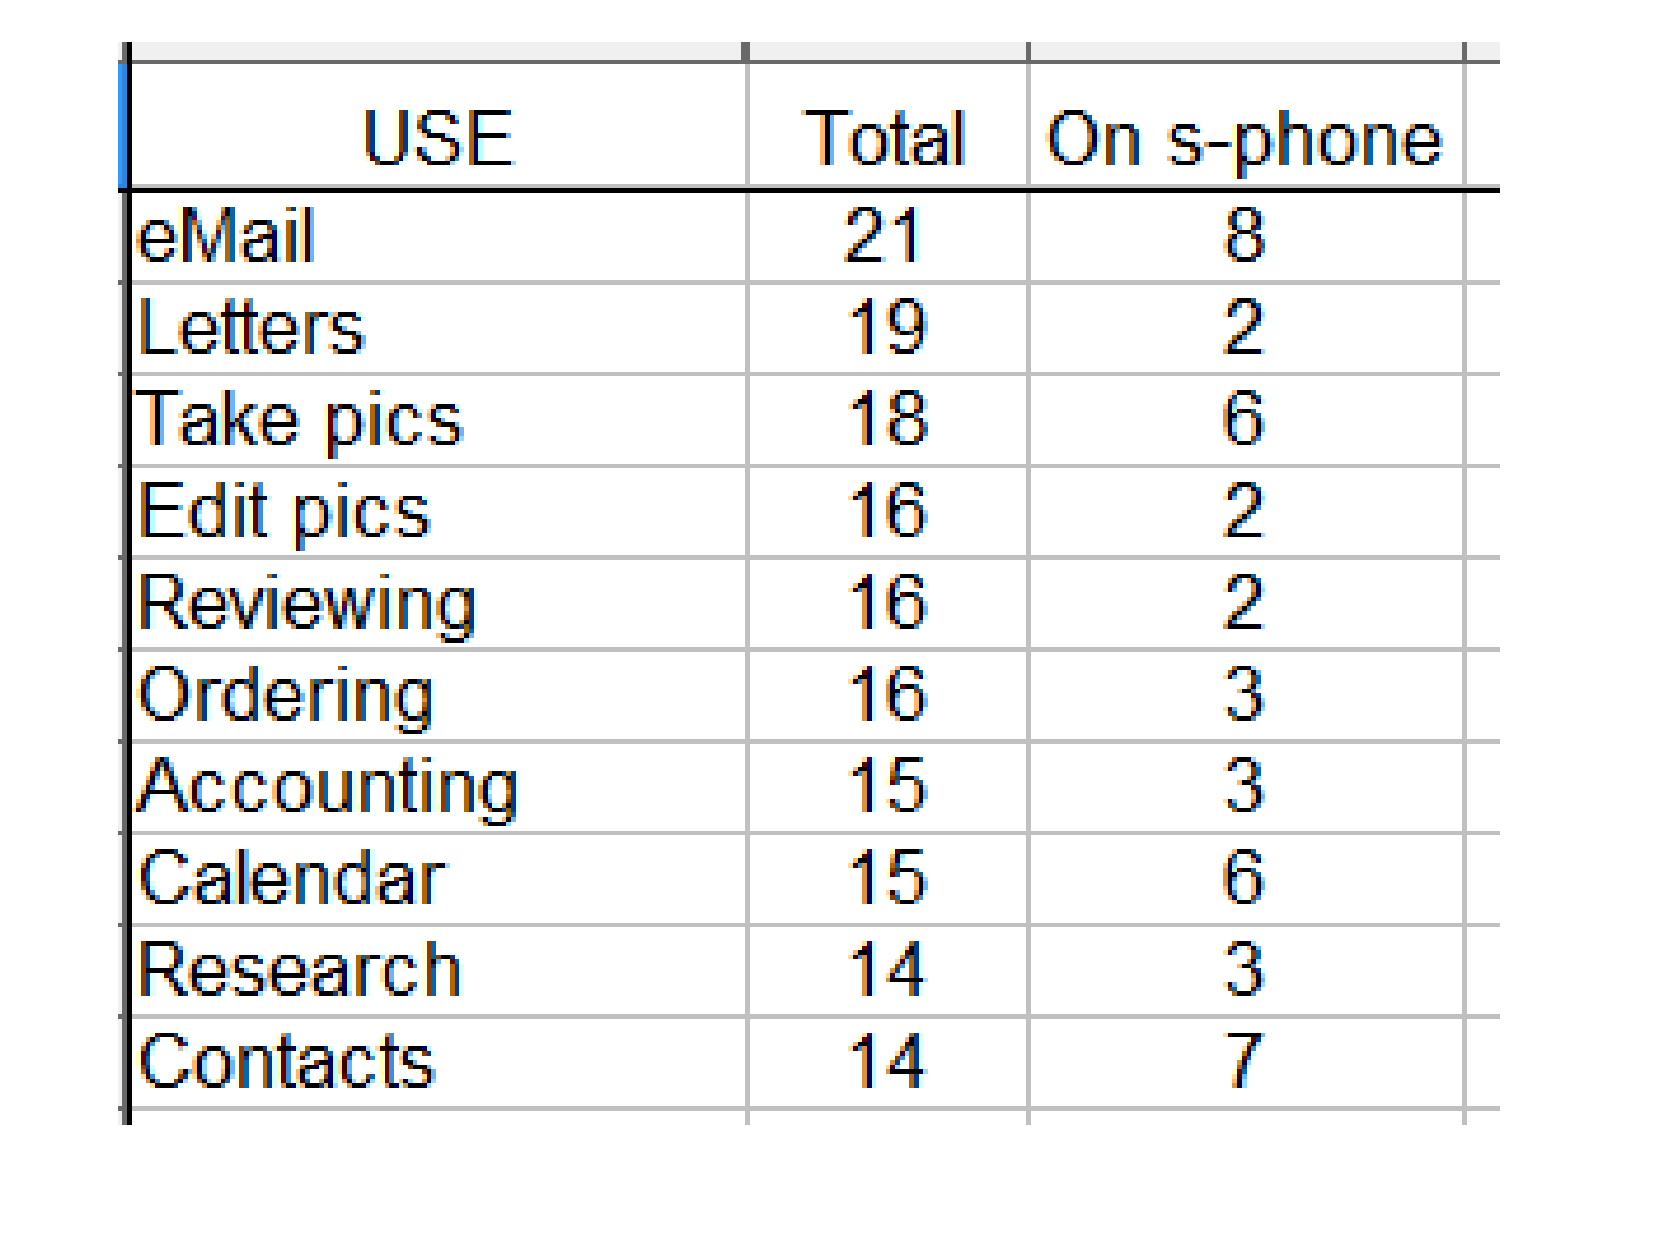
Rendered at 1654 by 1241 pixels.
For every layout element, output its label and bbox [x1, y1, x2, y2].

picture [118, 42, 1501, 1126]
